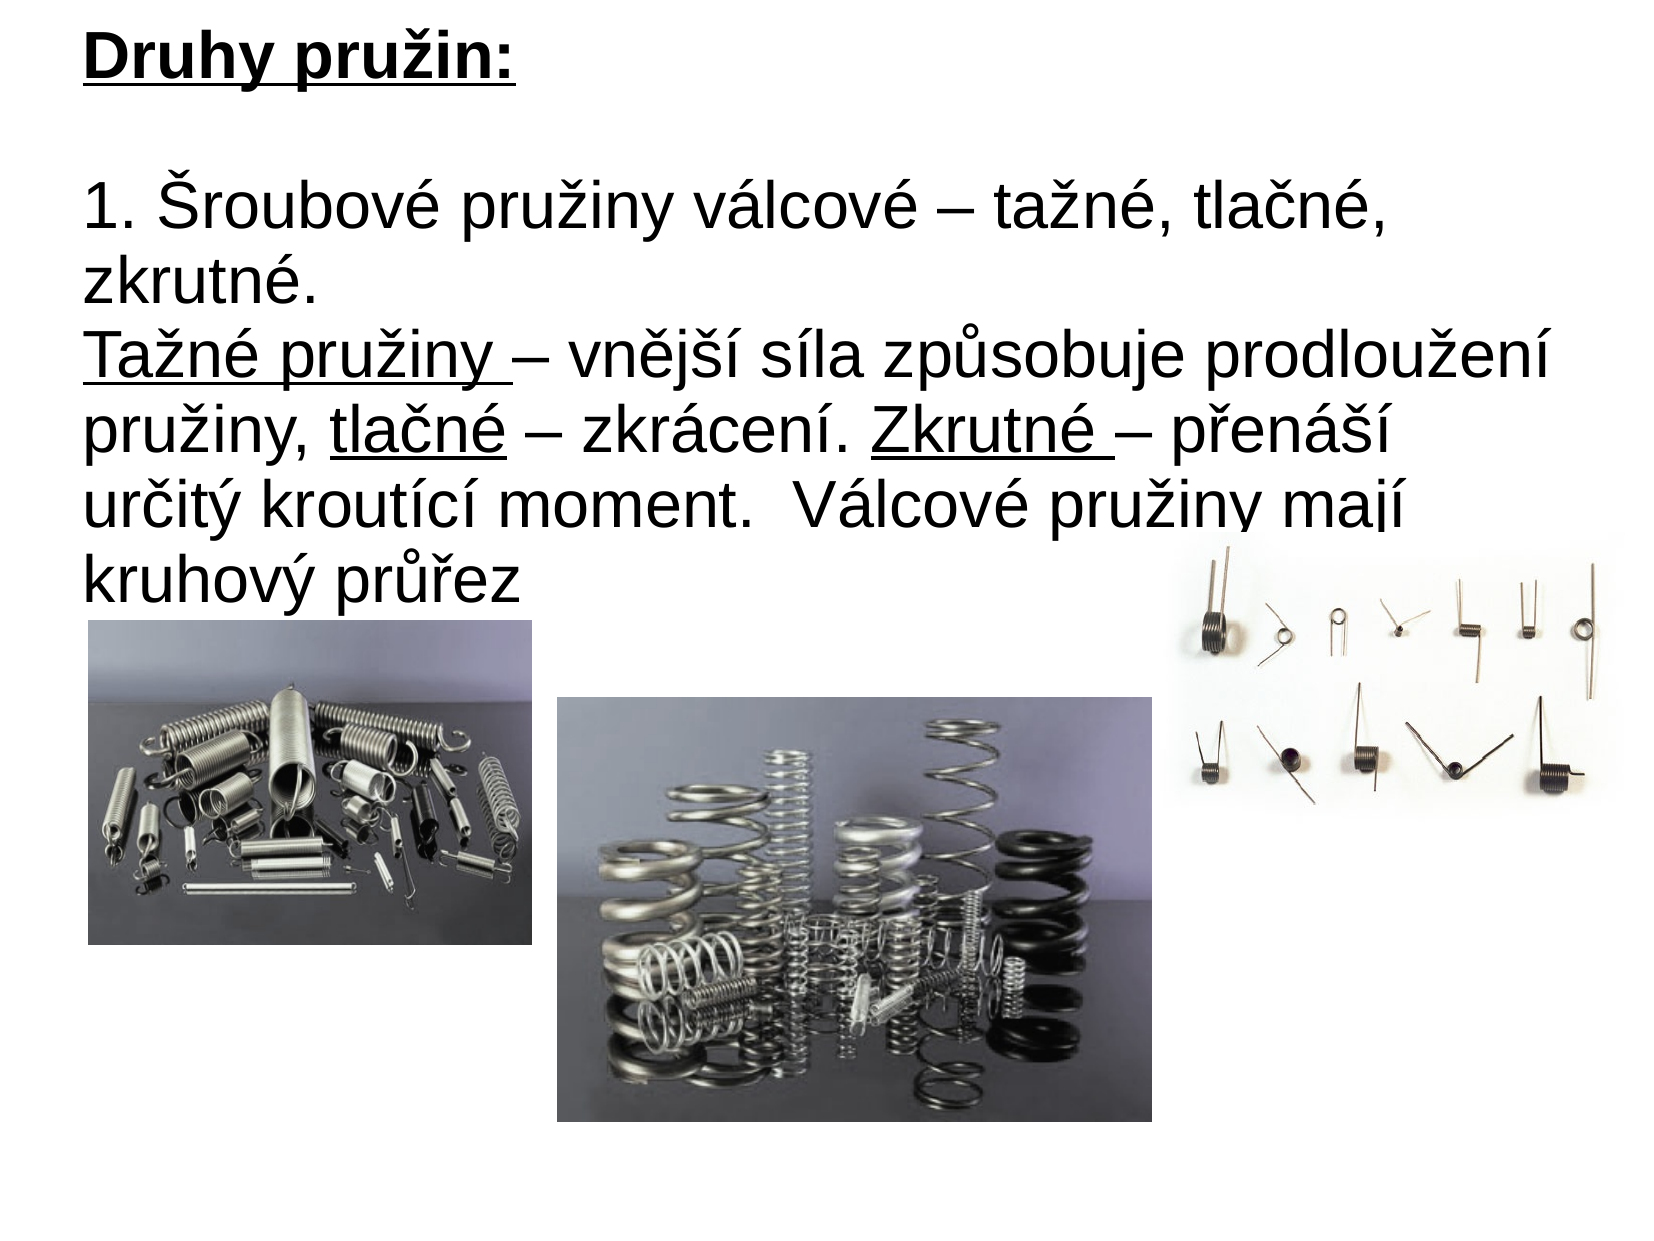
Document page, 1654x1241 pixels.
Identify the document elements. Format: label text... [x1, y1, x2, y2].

picture [557, 697, 1152, 1123]
subtitle Druhy pružin: 1. Šroubové pružiny válcové – tažné, tlačné, zkrutné. Tažné pružiny – vnější síla způsobuje prodloužení pružiny, tlačné – zkrácení. Zkrutné – přenáší určitý kroutící moment. Válcové pružiny mají kruhový průřez [82, 18, 1571, 1140]
picture [88, 620, 532, 945]
picture [1158, 532, 1625, 827]
